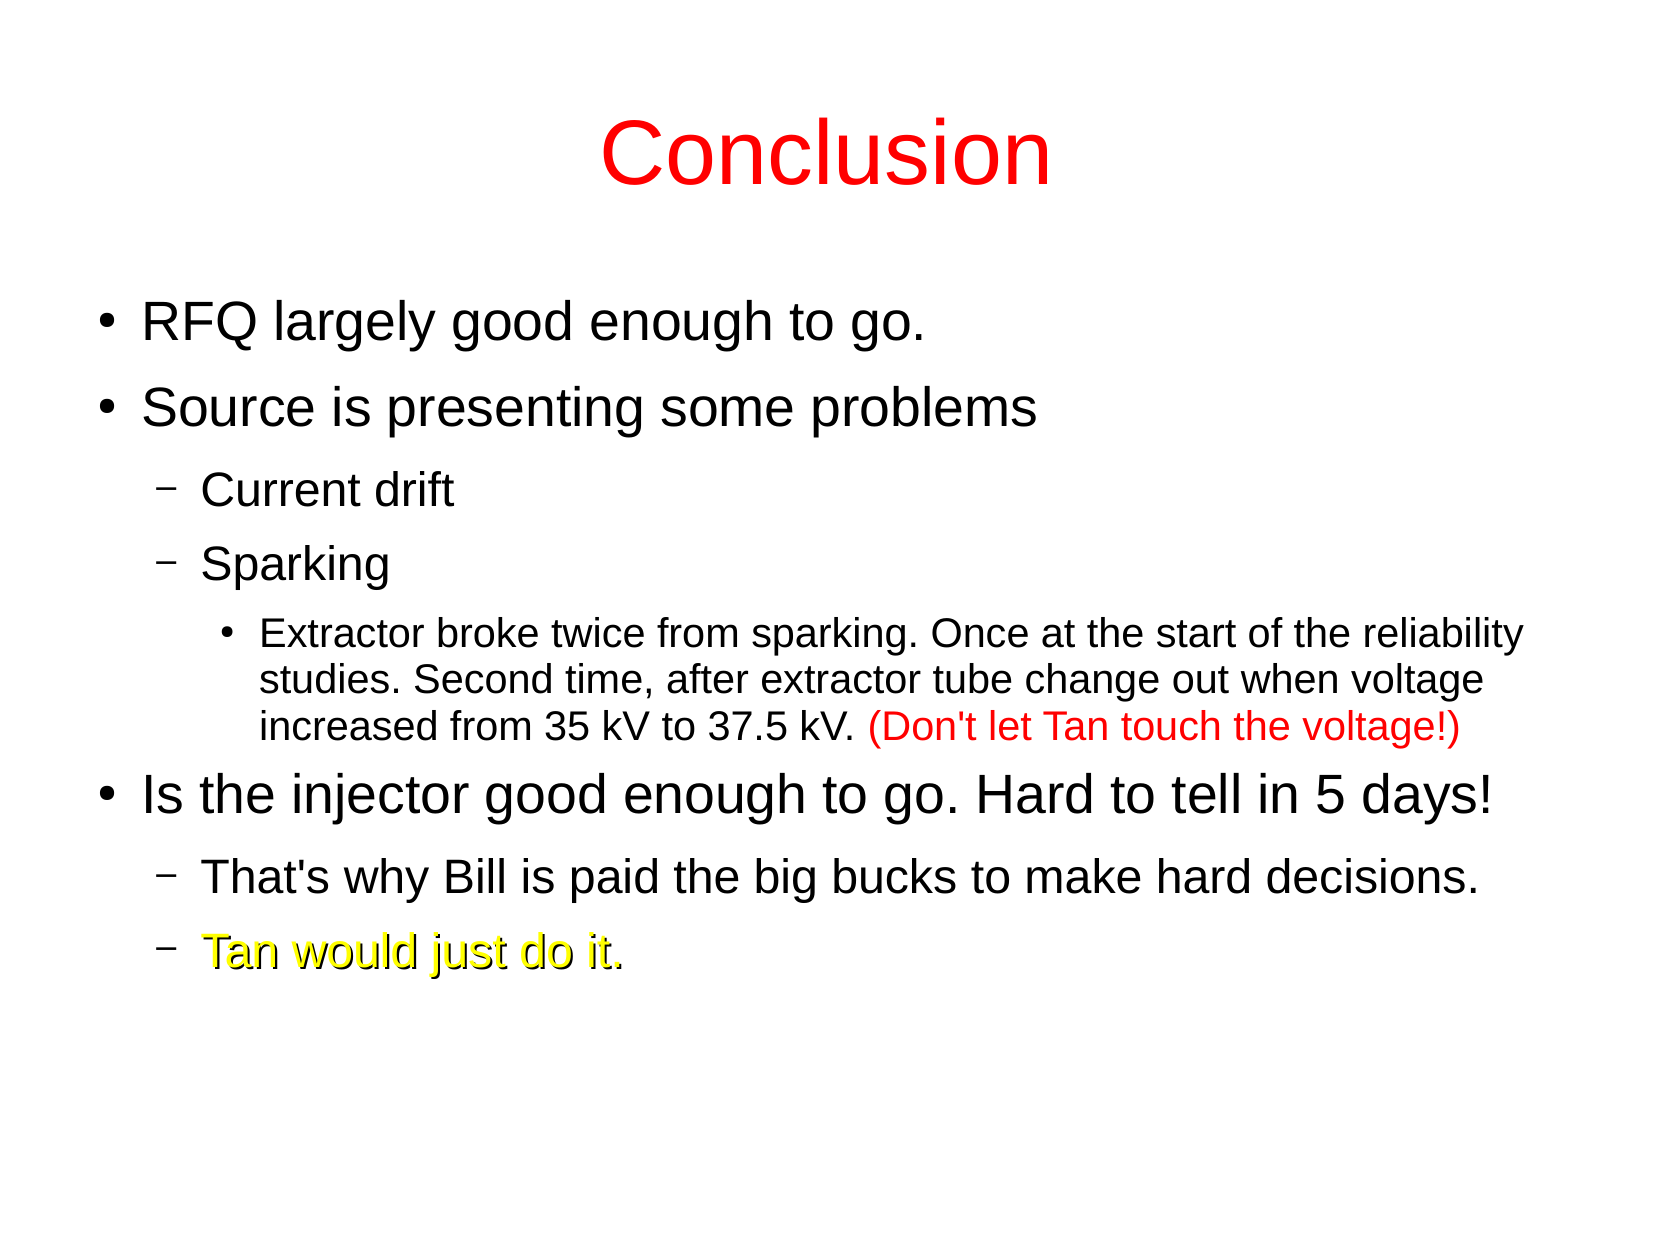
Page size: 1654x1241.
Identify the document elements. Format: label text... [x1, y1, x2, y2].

list RFQ largely good enough to go. Source is presenting some problems Current drift Sparking Extractor broke twice from sparking. Once at the start of the reliability studies. Second time, after extractor tube change out when voltage increased from 35 kV to 37.5 kV. (Don't let Tan touch the voltage!) Is the injector good enough to go. Hard to tell in 5 days! That's why Bill is paid the big bucks to make hard decisions. Tan would just do it. [82, 290, 1538, 1010]
title Conclusion [82, 49, 1571, 257]
